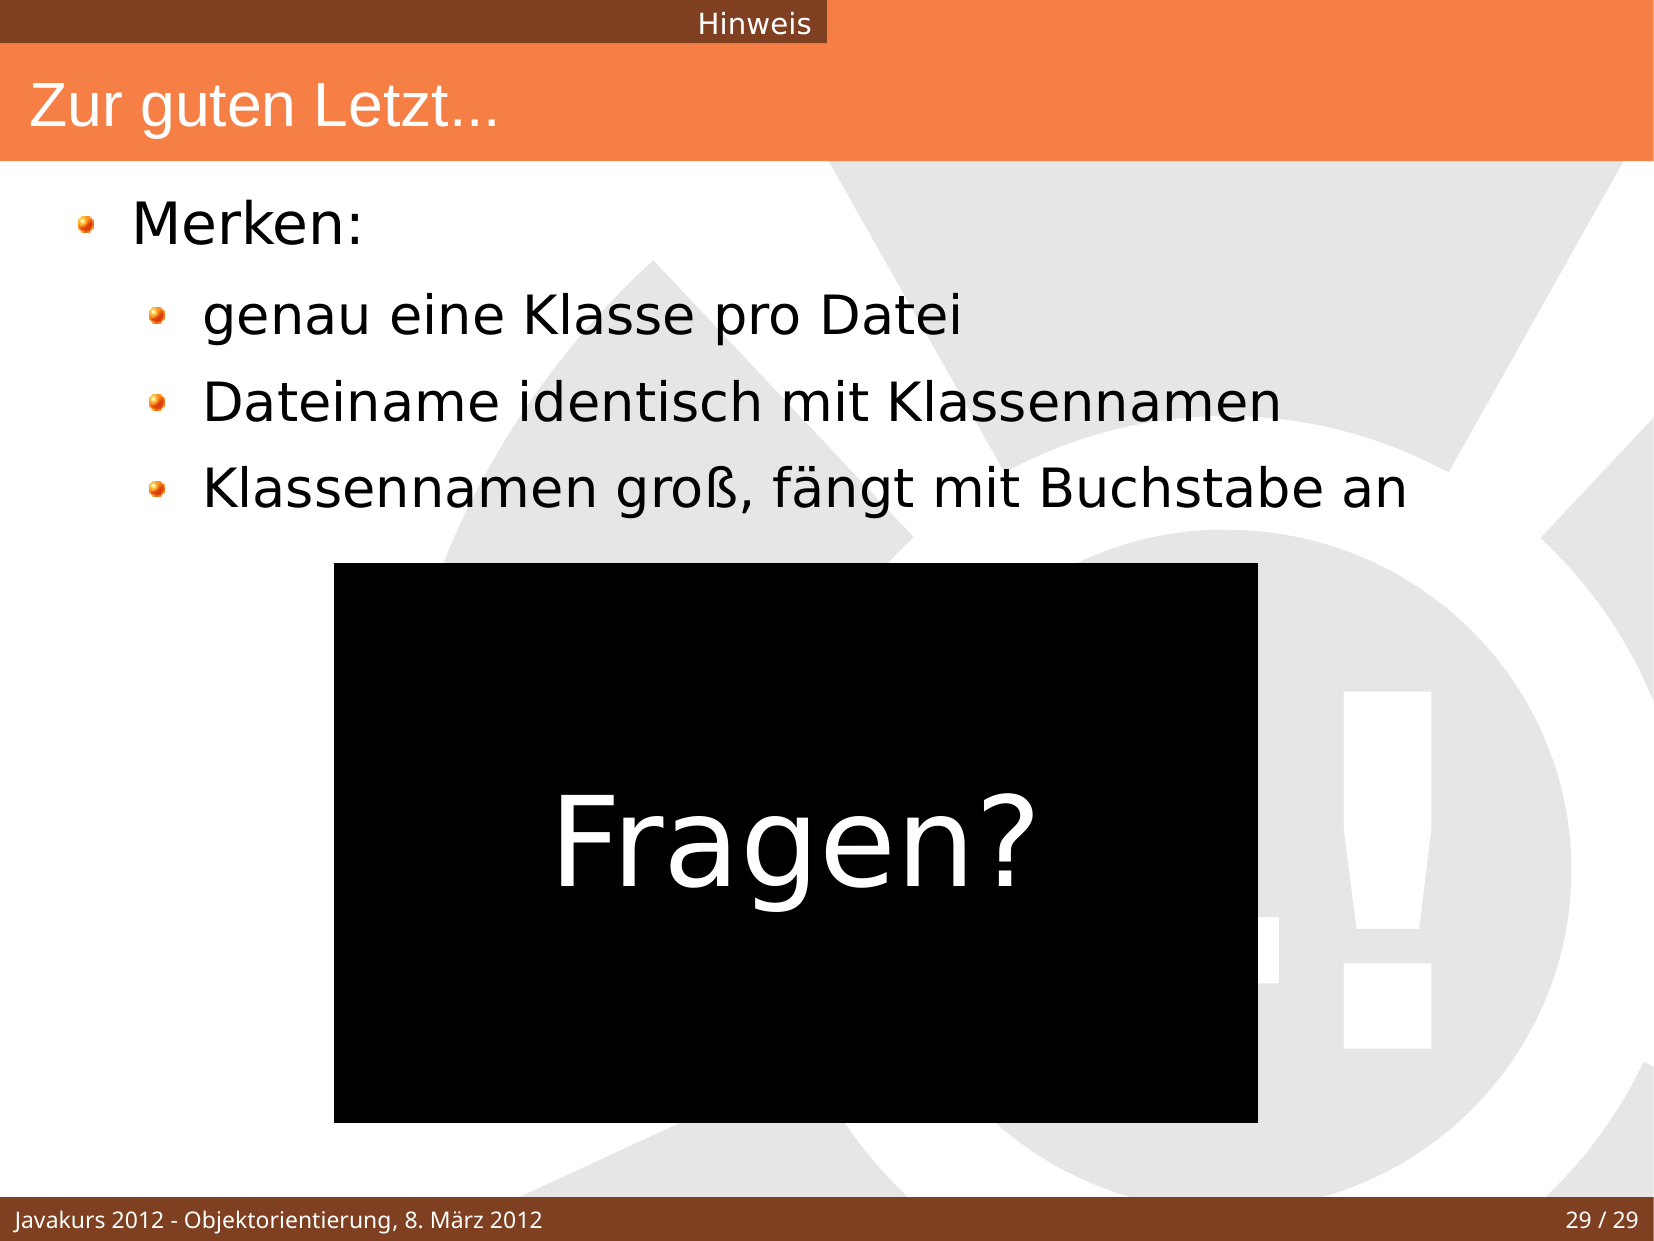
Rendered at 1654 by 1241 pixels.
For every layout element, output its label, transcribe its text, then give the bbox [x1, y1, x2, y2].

list Merken: genau eine Klasse pro Datei Dateiname identisch mit Klassennamen Klassennamen groß, fängt mit Buchstabe an [60, 190, 1569, 1193]
text_box Fragen? [334, 563, 1258, 1123]
text_box Hinweis [29, 0, 827, 50]
title Zur guten Letzt... [29, 67, 1595, 143]
